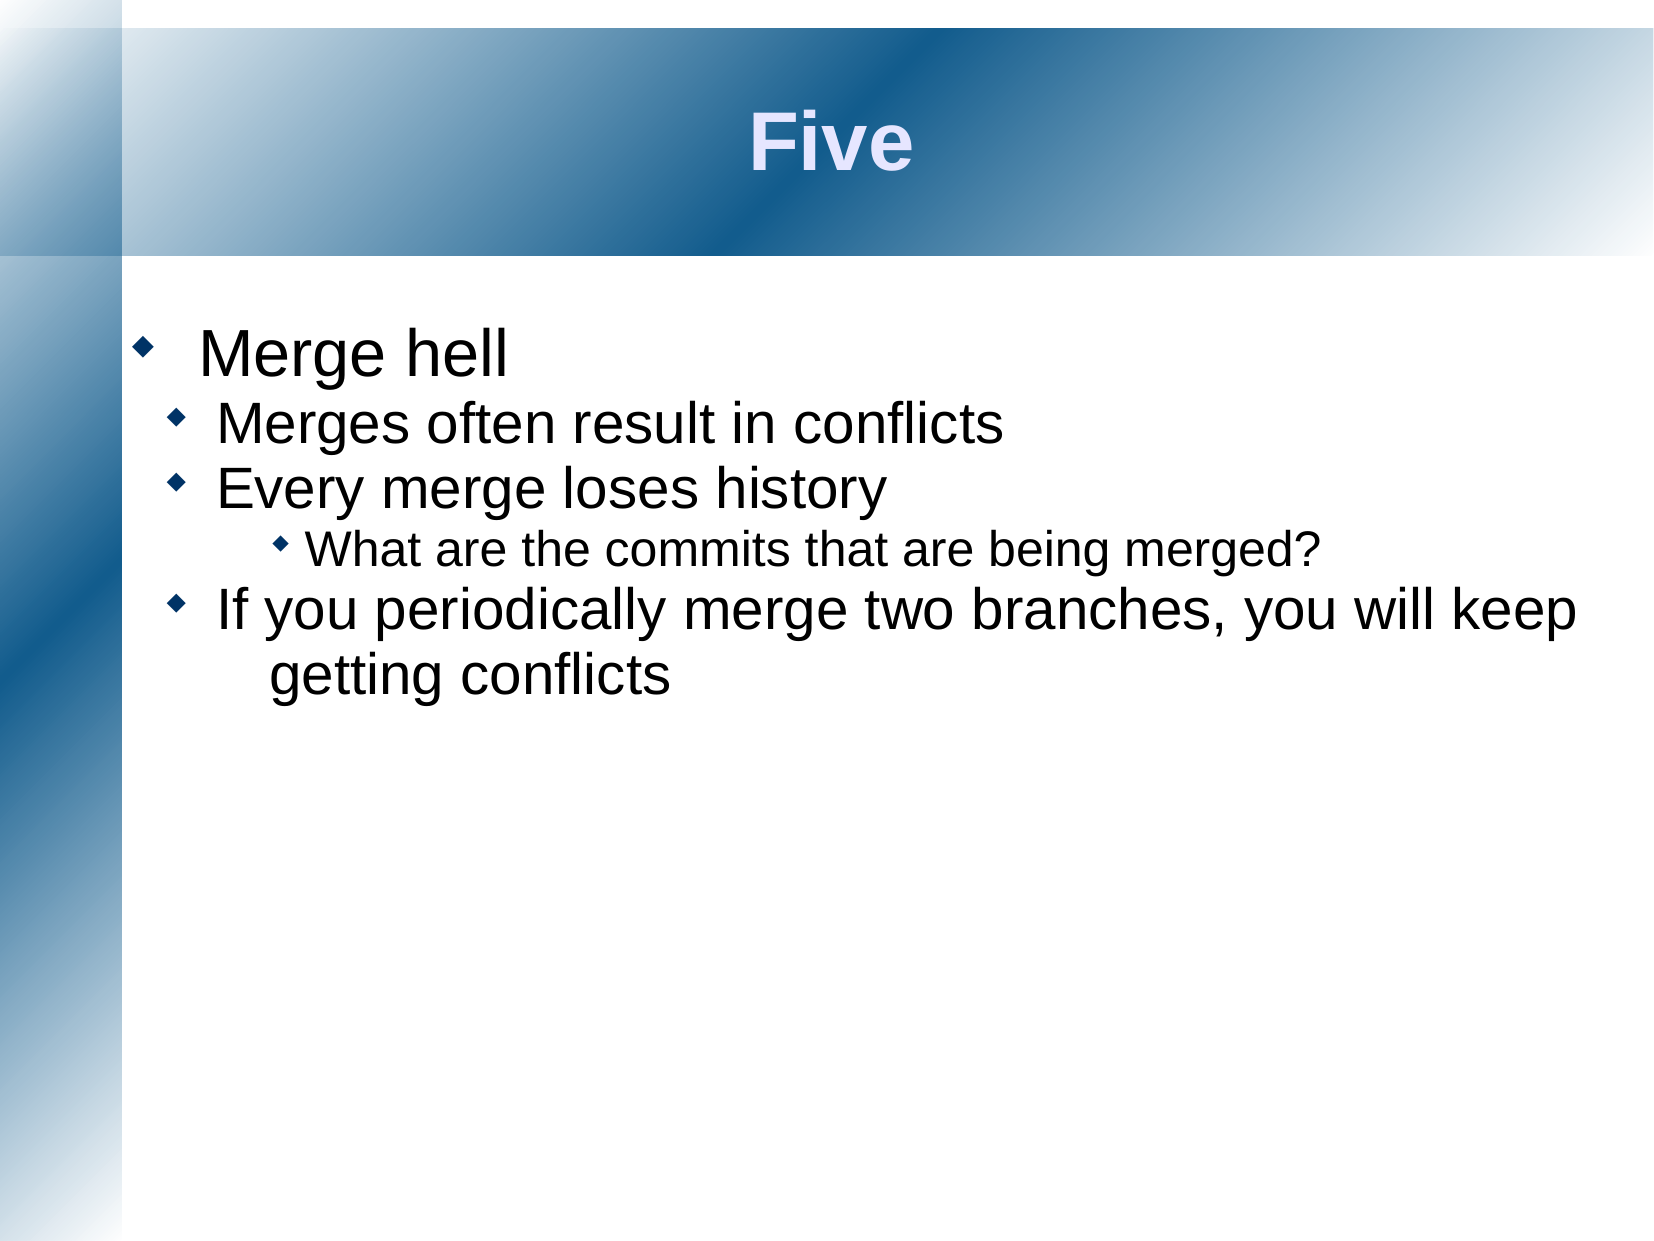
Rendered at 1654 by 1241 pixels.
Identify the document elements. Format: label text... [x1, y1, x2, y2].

title Five [125, 37, 1538, 246]
list Merge hell Merges often result in conflicts Every merge loses history What are the commits that are being merged? If you periodically merge two branches, you will keep getting conflicts [127, 316, 1603, 1135]
